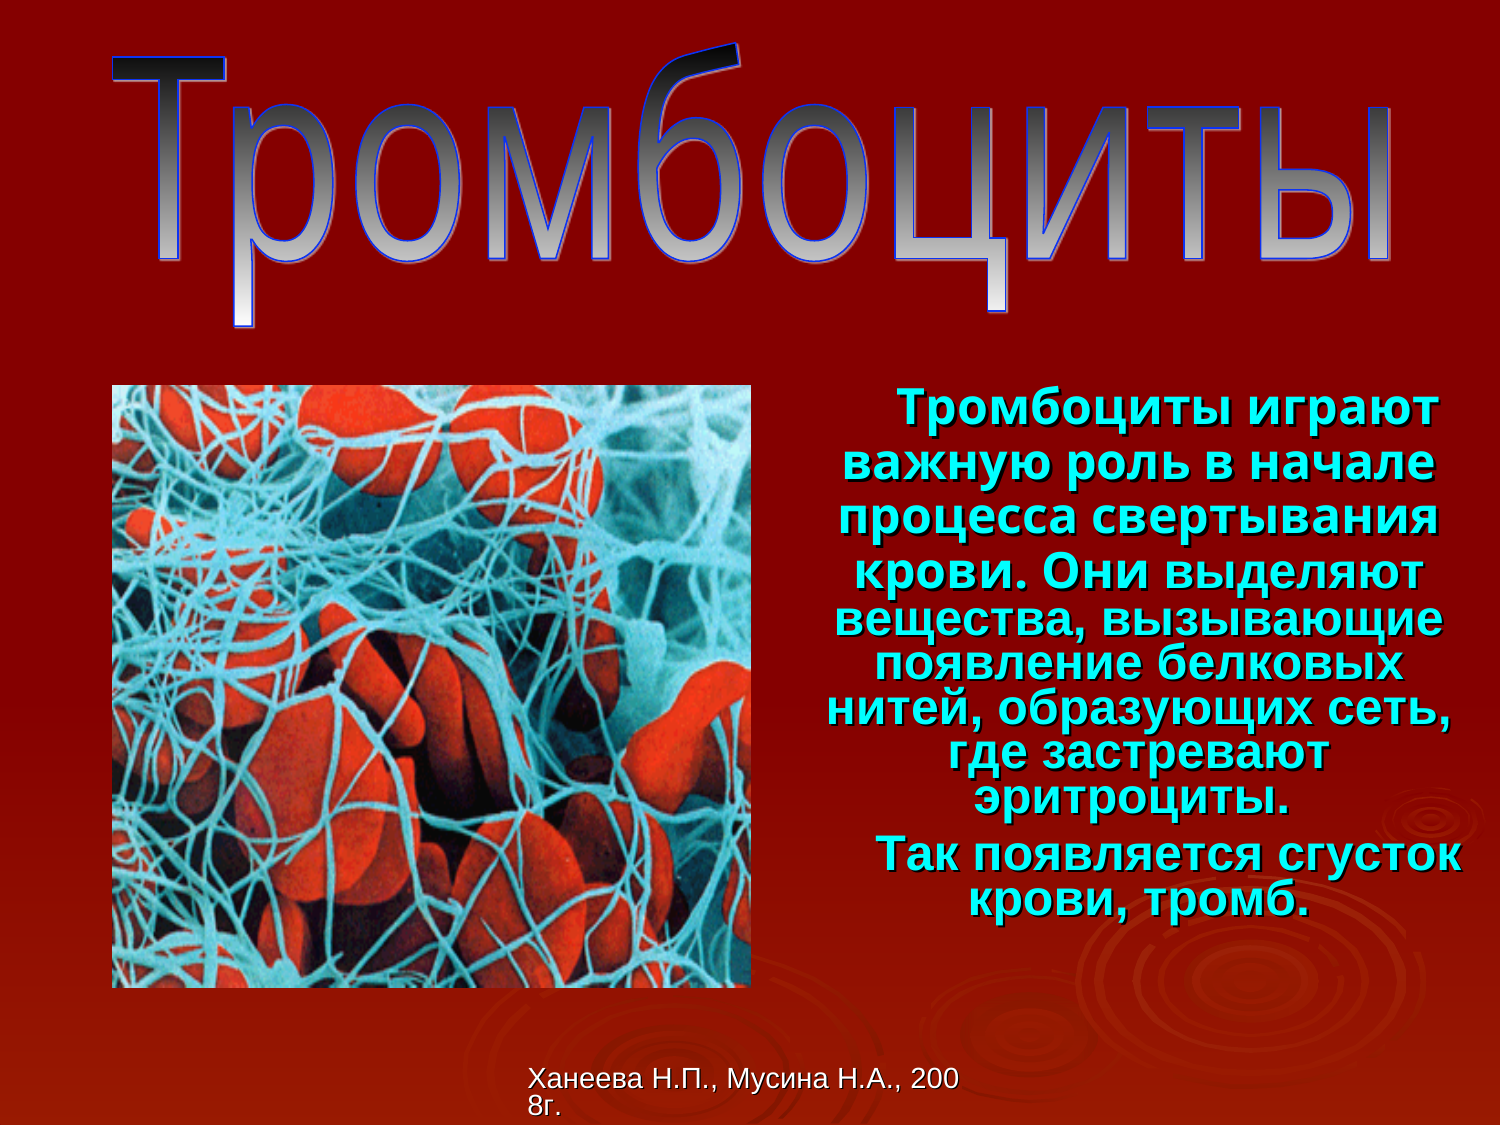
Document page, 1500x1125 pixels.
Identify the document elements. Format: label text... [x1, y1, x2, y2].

text_box Тромбоциты [233, 104, 333, 327]
text_box Тромбоциты [762, 104, 867, 262]
text_box Тромбоциты [488, 107, 609, 259]
text_box Тромбоциты [1369, 107, 1388, 259]
picture [112, 385, 751, 988]
text_box Тромбоциты [1260, 107, 1351, 259]
text_box Тромбоциты [638, 42, 740, 262]
text_box Тромбоциты [895, 107, 1006, 311]
text_box Тромбоциты [1147, 107, 1239, 259]
list Тромбоциты играют важную роль в начале процесса свертывания крови. Они выделяют вещества, вызывающие появление белковых нитей, образующих сеть, где застревают эритроциты. Так появляется сгусток крови, тромб. [777, 373, 1500, 1012]
text_box Тромбоциты [1027, 107, 1126, 259]
text_box Тромбоциты [355, 104, 460, 262]
text_box Тромбоциты [112, 57, 225, 259]
